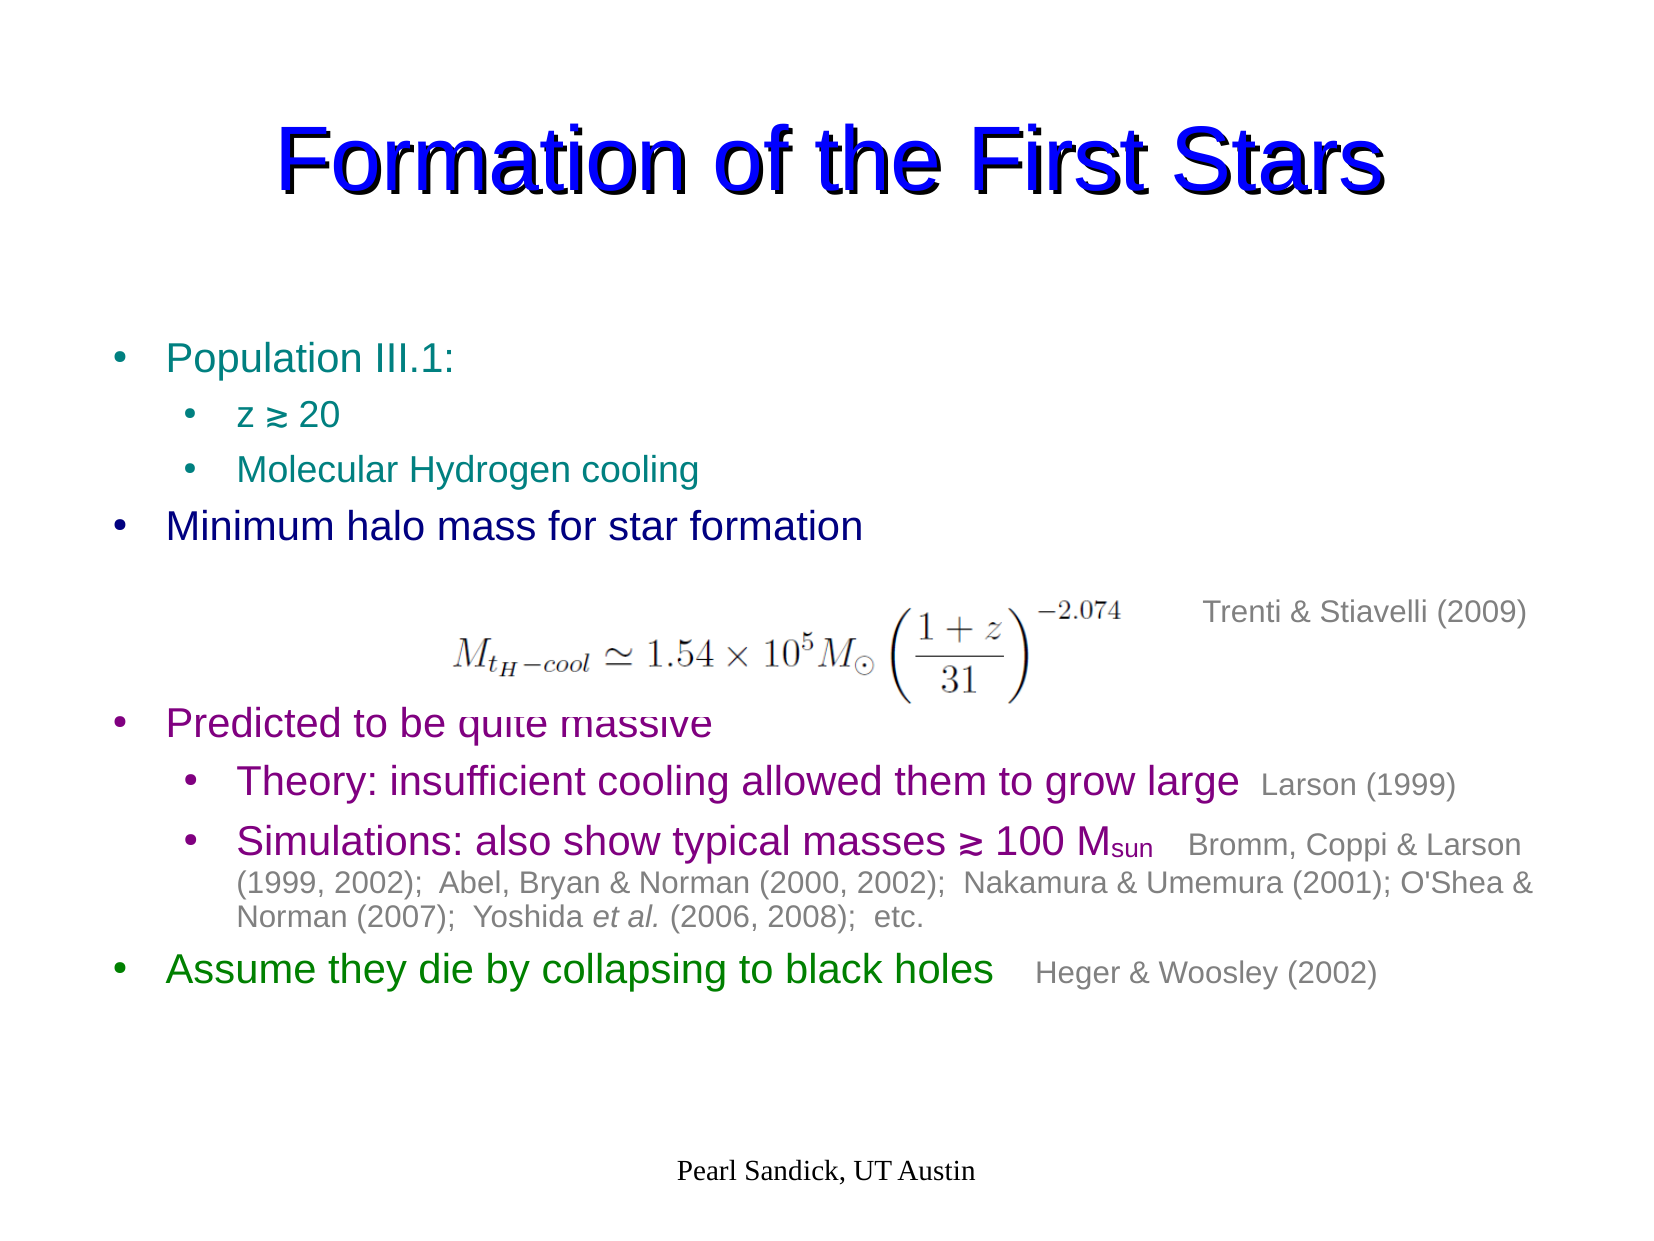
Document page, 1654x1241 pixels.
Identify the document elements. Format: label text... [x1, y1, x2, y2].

list Population III.1: z ≳ 20 Molecular Hydrogen cooling Minimum halo mass for star formation Trenti & Stiavelli (2009) Predicted to be quite massive Theory: insufficient cooling allowed them to grow large Larson (1999) Simulations: also show typical masses ≳ 100 Msun Bromm, Coppi & Larson (1999, 2002); Abel, Bryan & Norman (2000, 2002); Nakamura & Umemura (2001); O'Shea & Norman (2007); Yoshida et al. (2006, 2008); etc. Assume they die by collapsing to black holes Heger & Woosley (2002) [94, 334, 1583, 1193]
title Formation of the First Stars [86, 55, 1575, 263]
picture [451, 597, 1125, 711]
